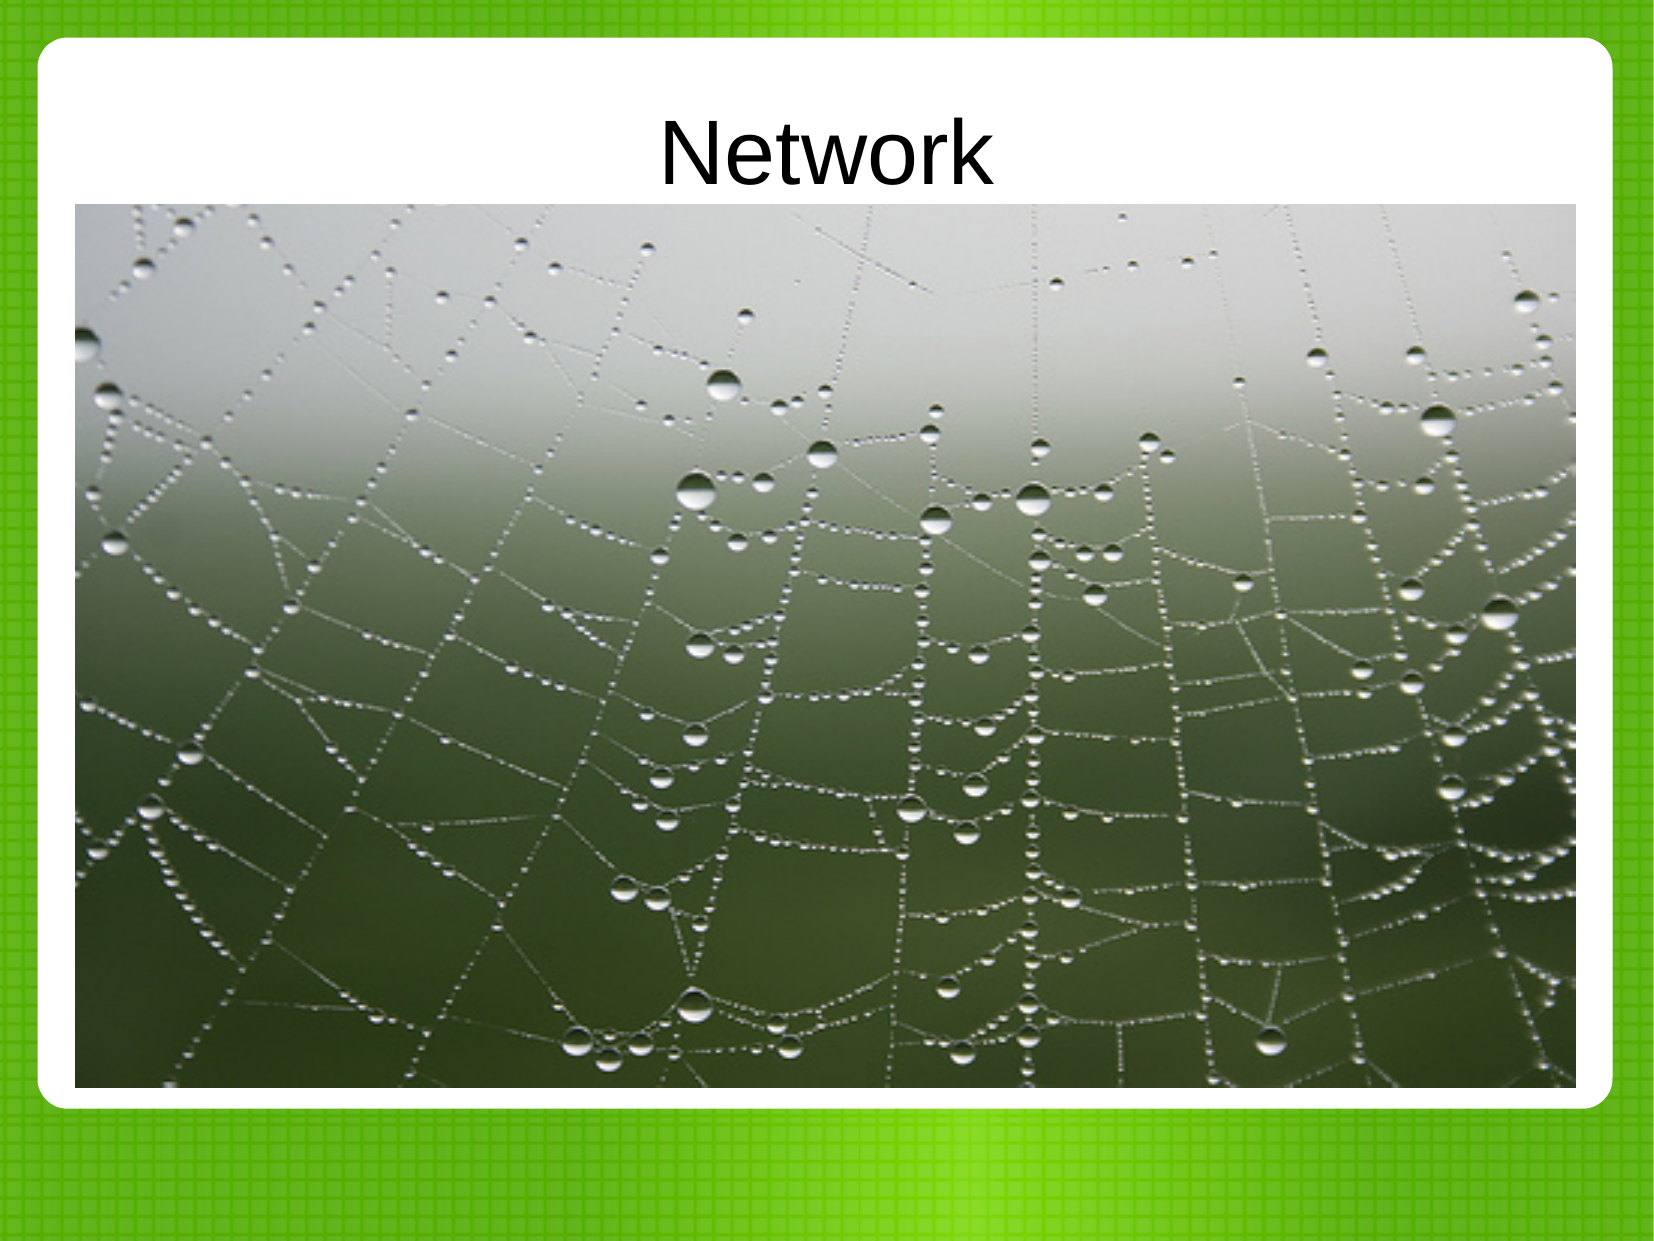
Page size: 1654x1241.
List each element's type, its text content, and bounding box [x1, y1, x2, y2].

title Network [82, 56, 1571, 204]
picture [0, 0, 1654, 1241]
